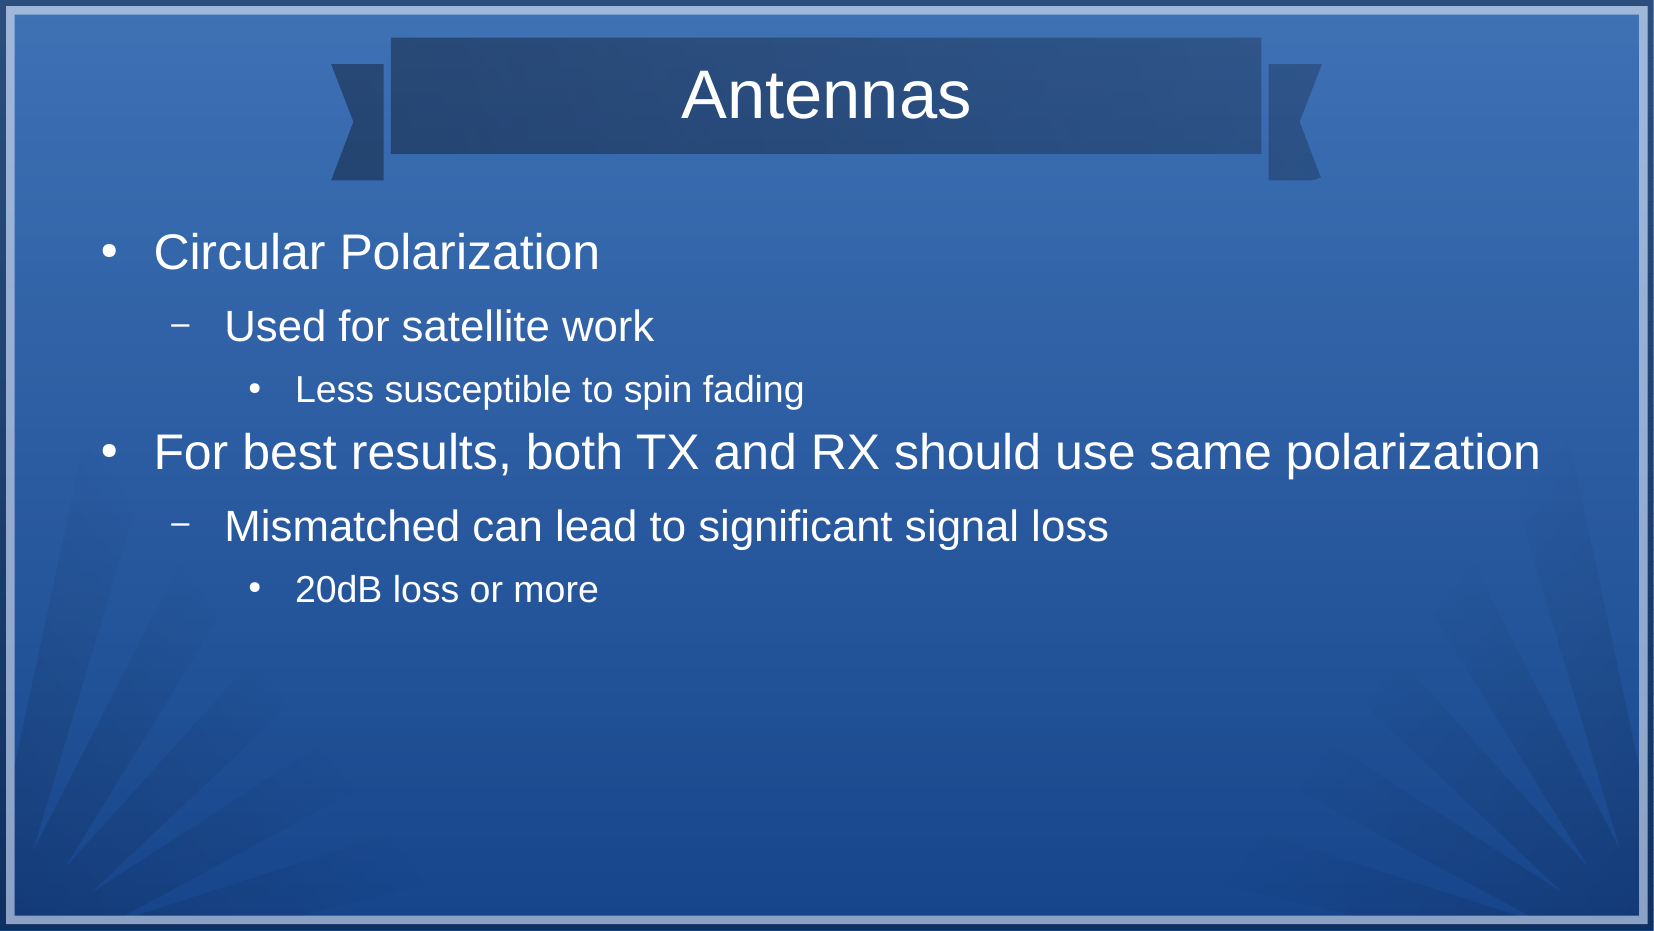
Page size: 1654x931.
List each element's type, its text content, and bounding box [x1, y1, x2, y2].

title Antennas [389, 35, 1264, 154]
list Circular Polarization Used for satellite work Less susceptible to spin fading For best results, both TX and RX should use same polarization Mismatched can lead to significant signal loss 20dB loss or more [82, 224, 1571, 848]
